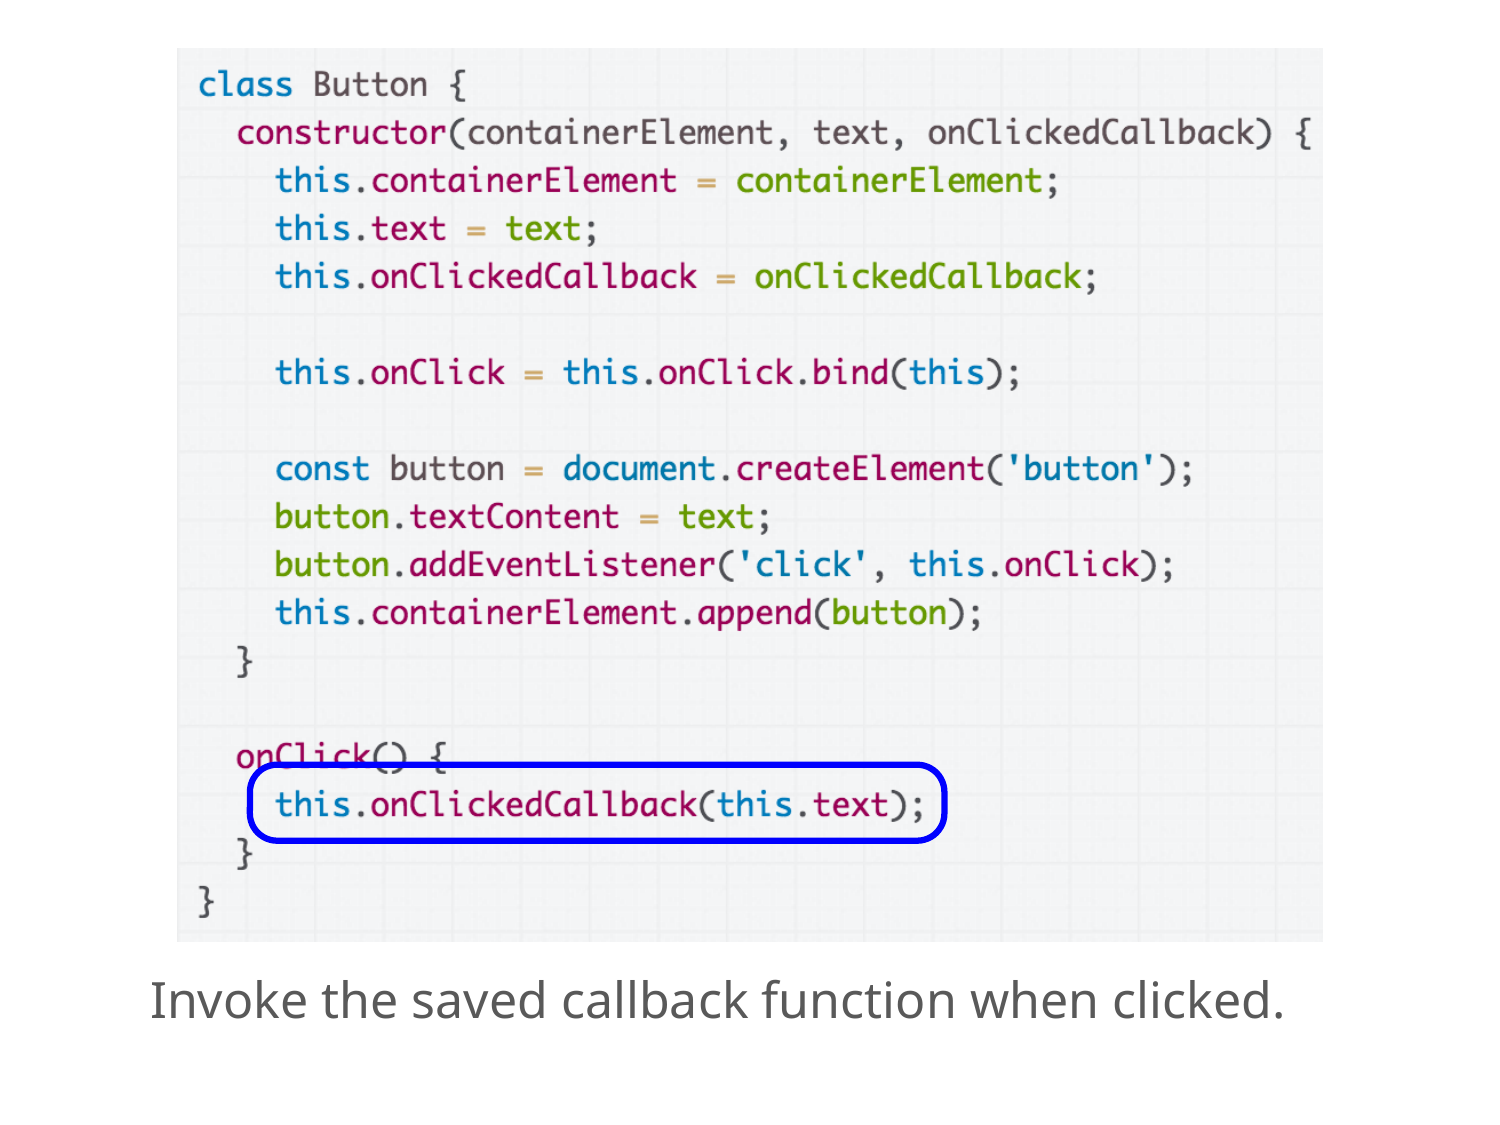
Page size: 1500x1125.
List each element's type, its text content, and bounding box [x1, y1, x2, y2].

picture [177, 48, 1323, 942]
list Invoke the saved callback function when clicked. [17, 944, 1419, 1063]
